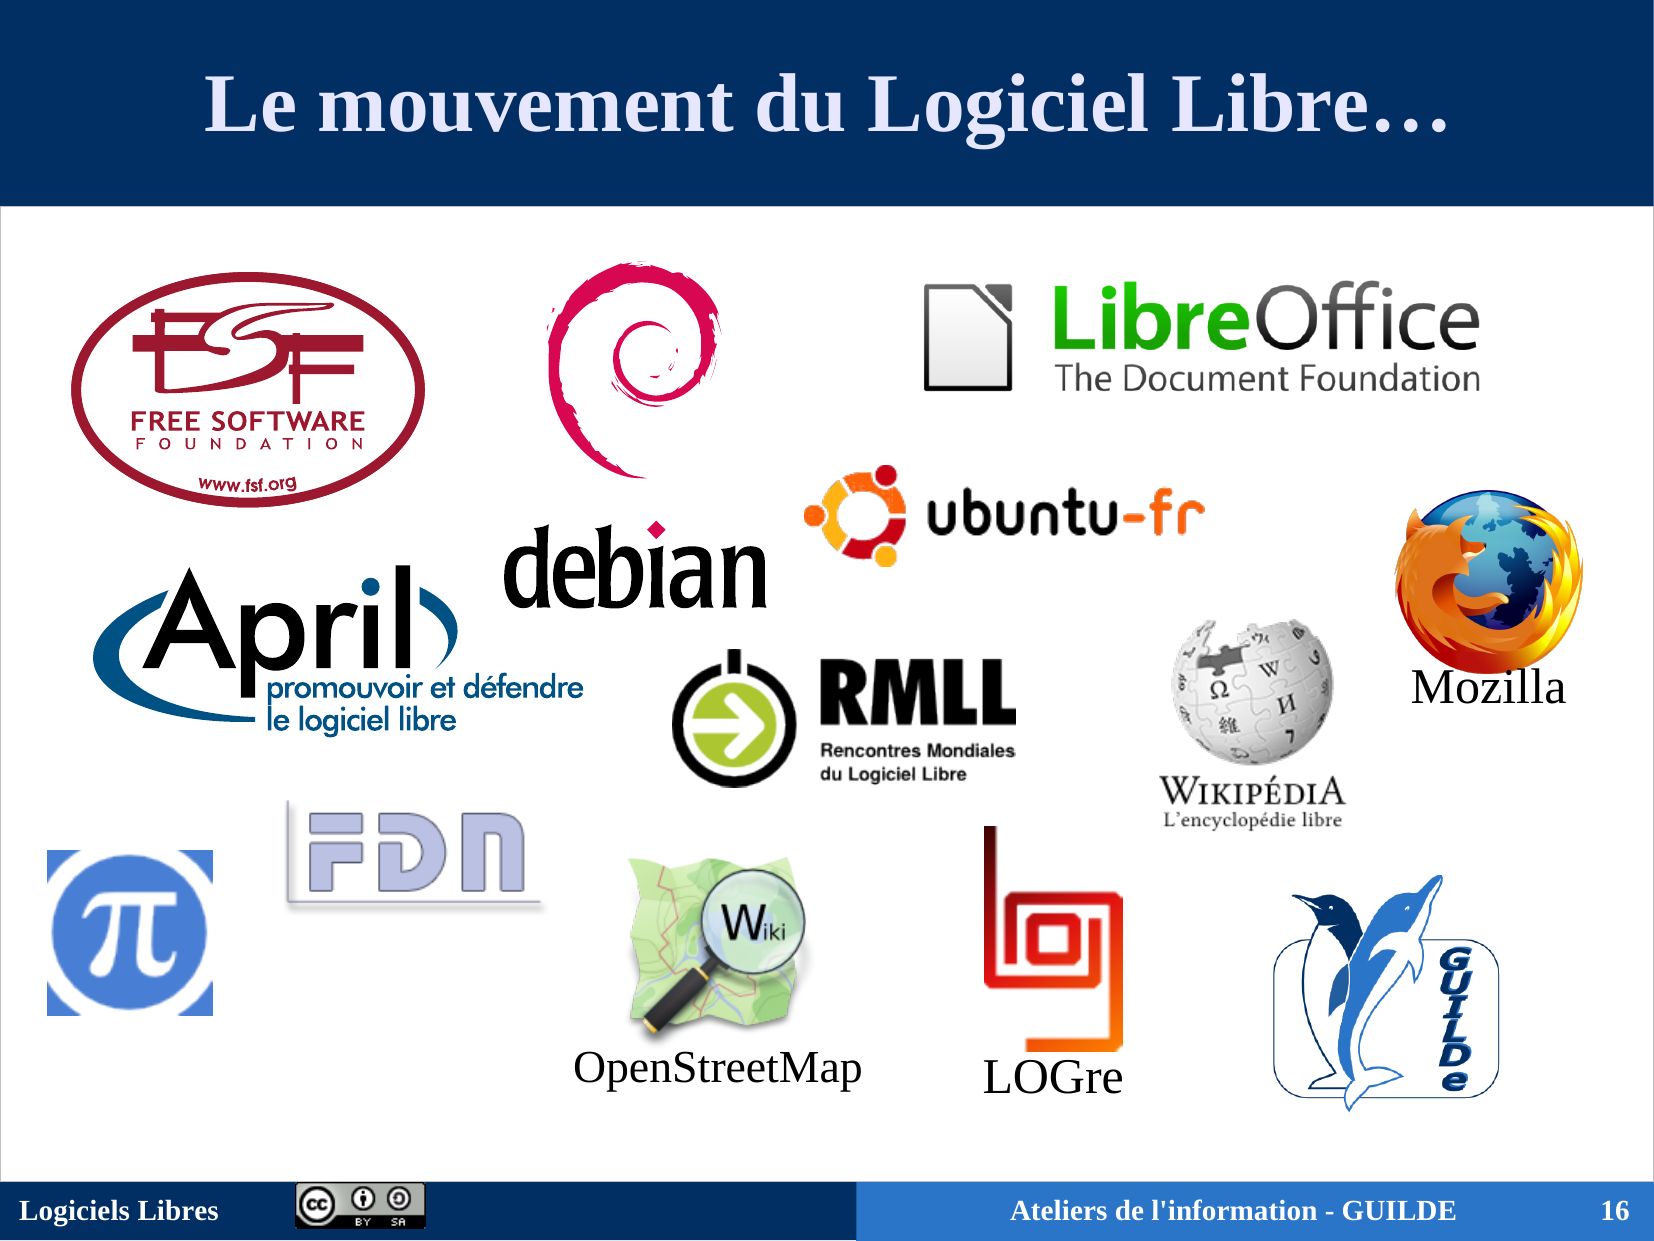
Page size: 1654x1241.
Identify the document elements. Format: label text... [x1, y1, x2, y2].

picture [295, 1182, 426, 1229]
picture [1147, 596, 1359, 839]
picture [880, 224, 1524, 446]
picture [0, 259, 815, 1052]
picture [984, 826, 1123, 1052]
picture [672, 649, 1016, 788]
picture [1394, 490, 1583, 674]
picture [804, 465, 1205, 567]
title Le mouvement du Logiciel Libre… [123, 0, 1536, 208]
picture [1263, 864, 1512, 1123]
